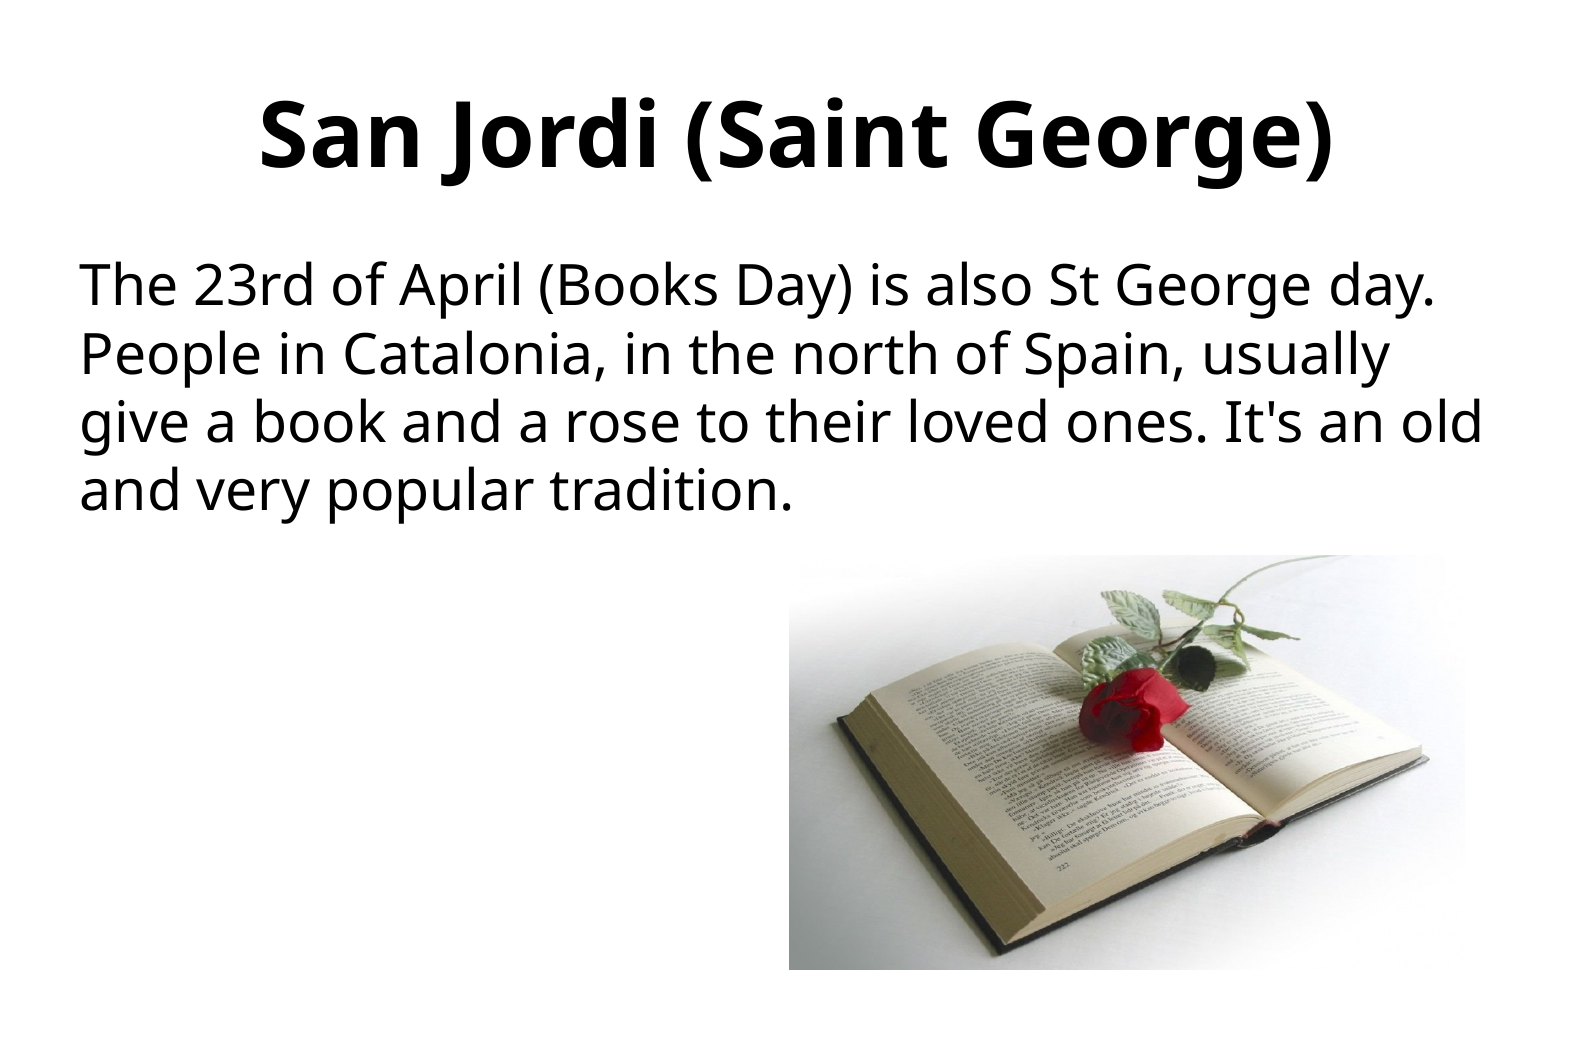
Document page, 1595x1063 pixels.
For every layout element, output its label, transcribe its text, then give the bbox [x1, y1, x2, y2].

picture [789, 555, 1465, 970]
list The 23rd of April (Books Day) is also St George day. People in Catalonia, in the north of Spain, usually give a book and a rose to their loved ones. It's an old and very popular tradition. [79, 248, 1515, 603]
title San Jordi (Saint George) [79, 42, 1515, 220]
